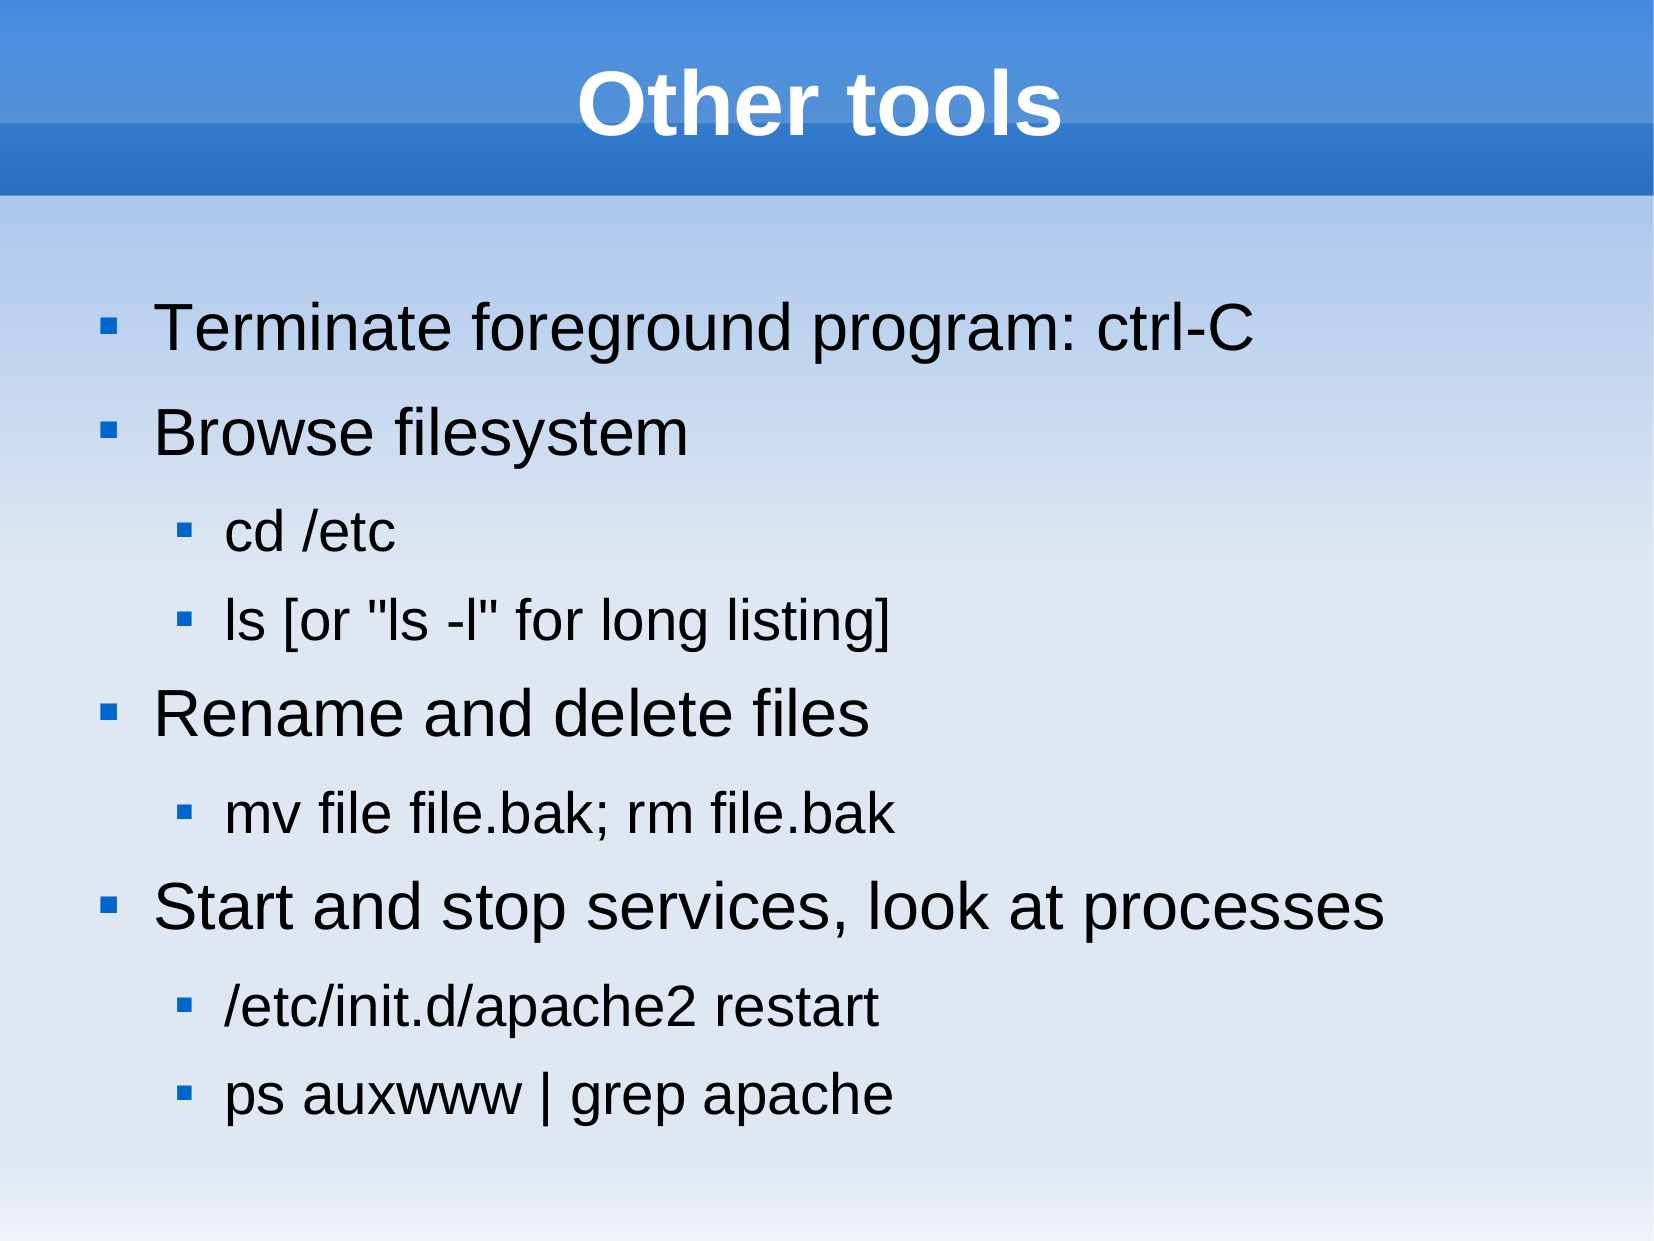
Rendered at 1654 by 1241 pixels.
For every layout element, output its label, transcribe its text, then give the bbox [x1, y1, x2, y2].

list Terminate foreground program: ctrl-C Browse filesystem cd /etc ls [or "ls -l" for long listing] Rename and delete files mv file file.bak; rm file.bak Start and stop services, look at processes /etc/init.d/apache2 restart ps auxwww | grep apache [82, 290, 1571, 1128]
picture [0, 0, 1654, 1241]
title Other tools [76, 7, 1565, 200]
